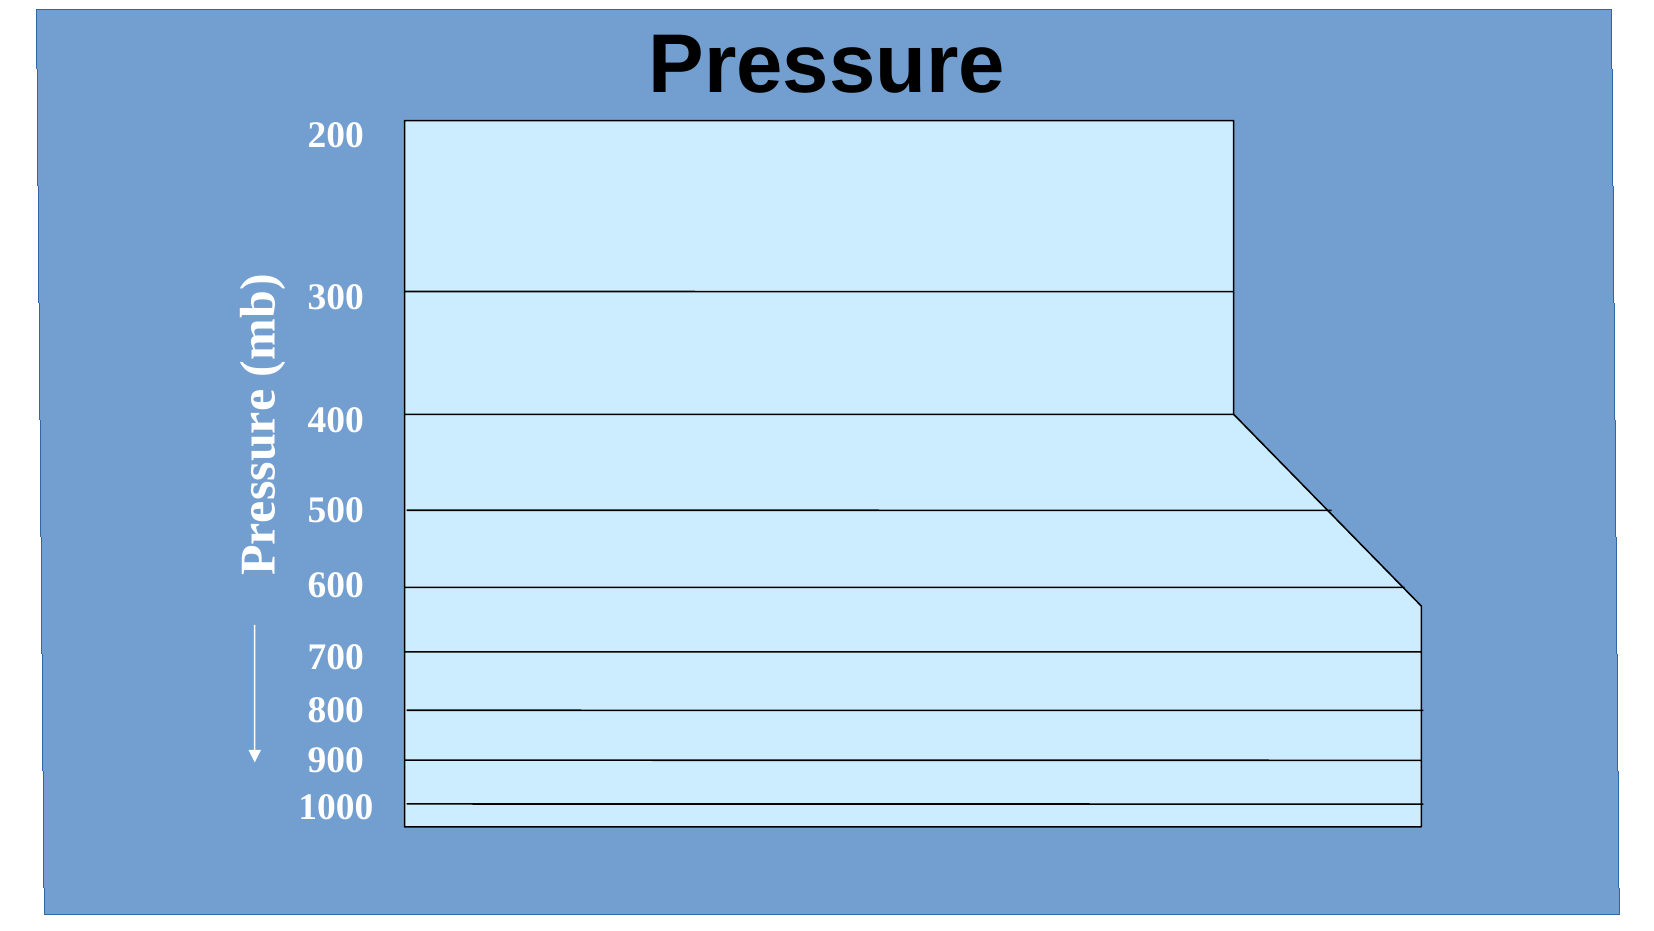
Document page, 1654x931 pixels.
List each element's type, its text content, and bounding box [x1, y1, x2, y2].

text_box 300 [267, 264, 405, 325]
title Pressure [0, 5, 1654, 113]
text_box 800 [267, 685, 405, 737]
text_box 700 [267, 624, 405, 685]
text_box 900 [267, 737, 405, 787]
text_box [37, 113, 1620, 915]
text_box 400 [267, 387, 405, 448]
text_box 200 [267, 102, 405, 162]
text_box 500 [267, 477, 405, 537]
text_box 1000 [267, 787, 405, 835]
text_box Pressure (mb) [217, 212, 292, 638]
text_box 600 [267, 552, 405, 612]
